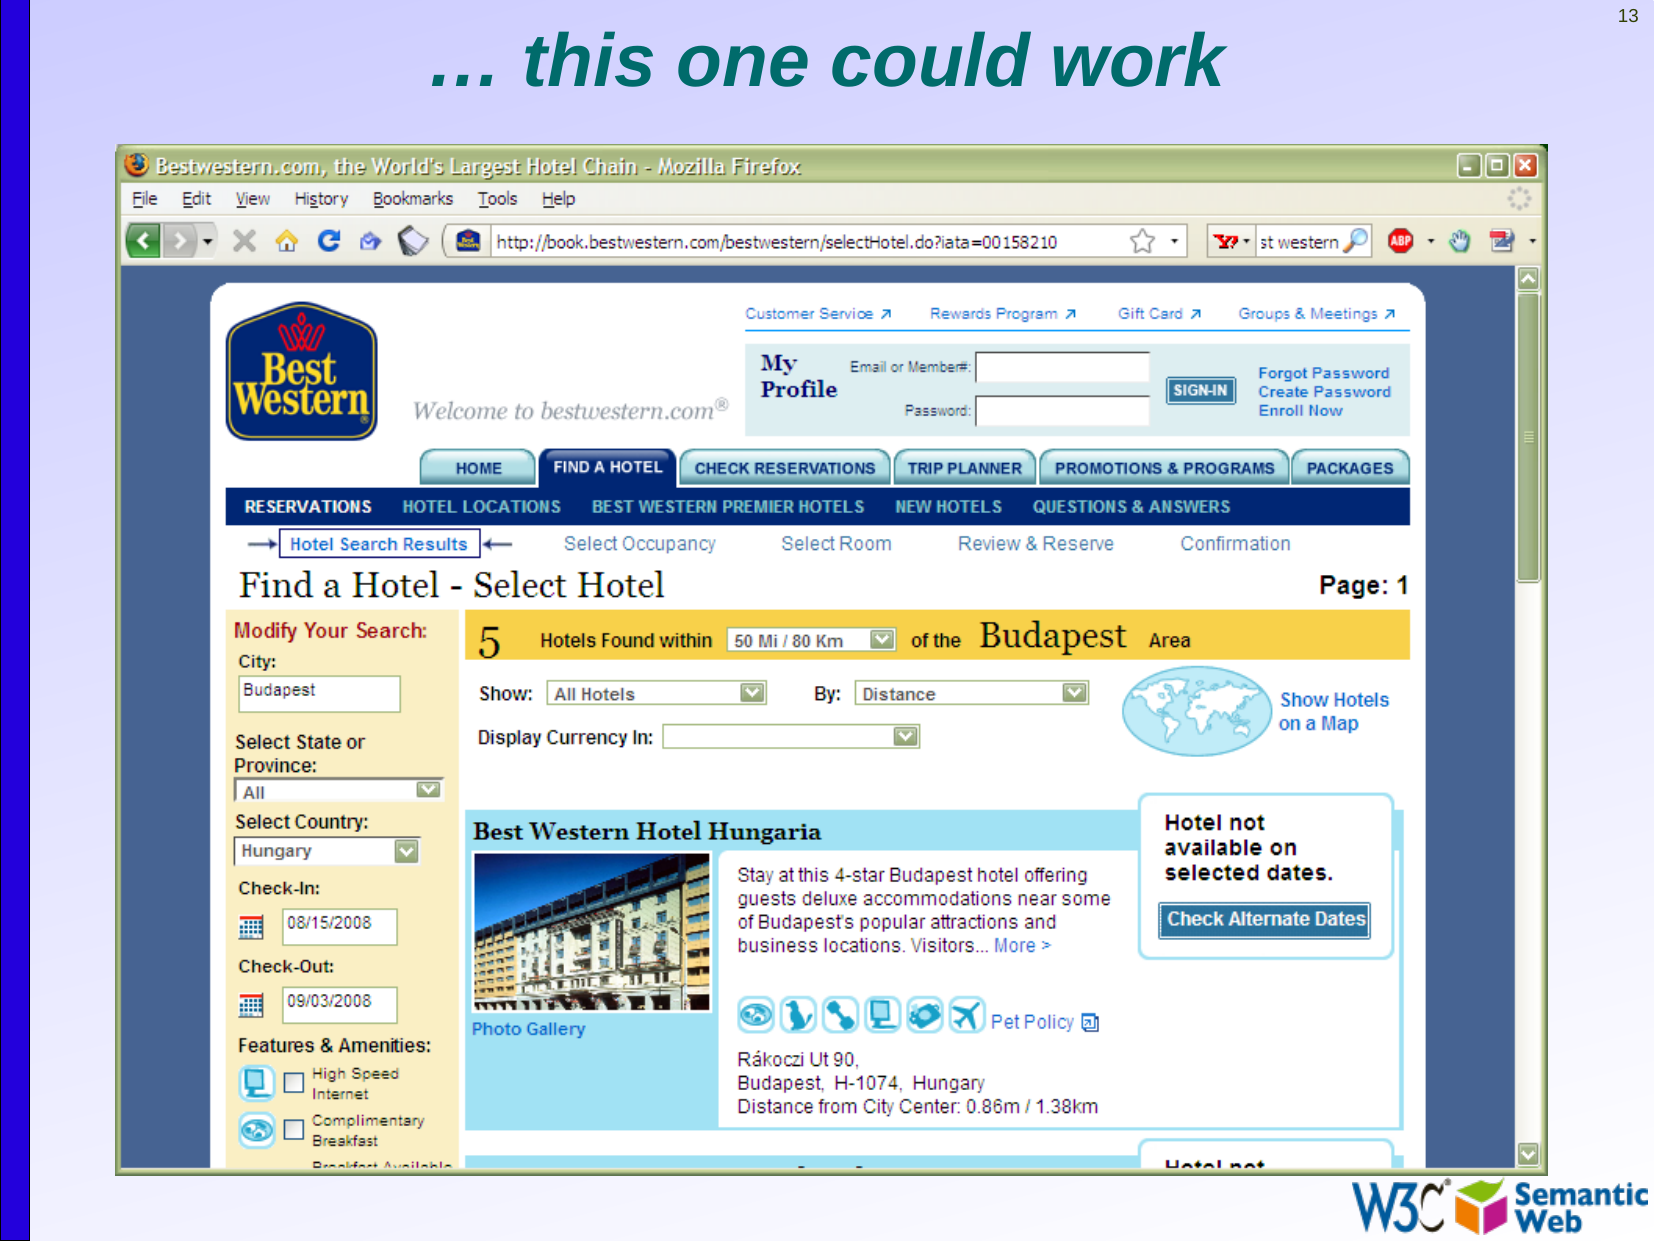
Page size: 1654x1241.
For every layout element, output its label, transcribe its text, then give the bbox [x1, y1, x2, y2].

picture [115, 144, 1648, 1235]
title … this one could work [0, 0, 1654, 119]
